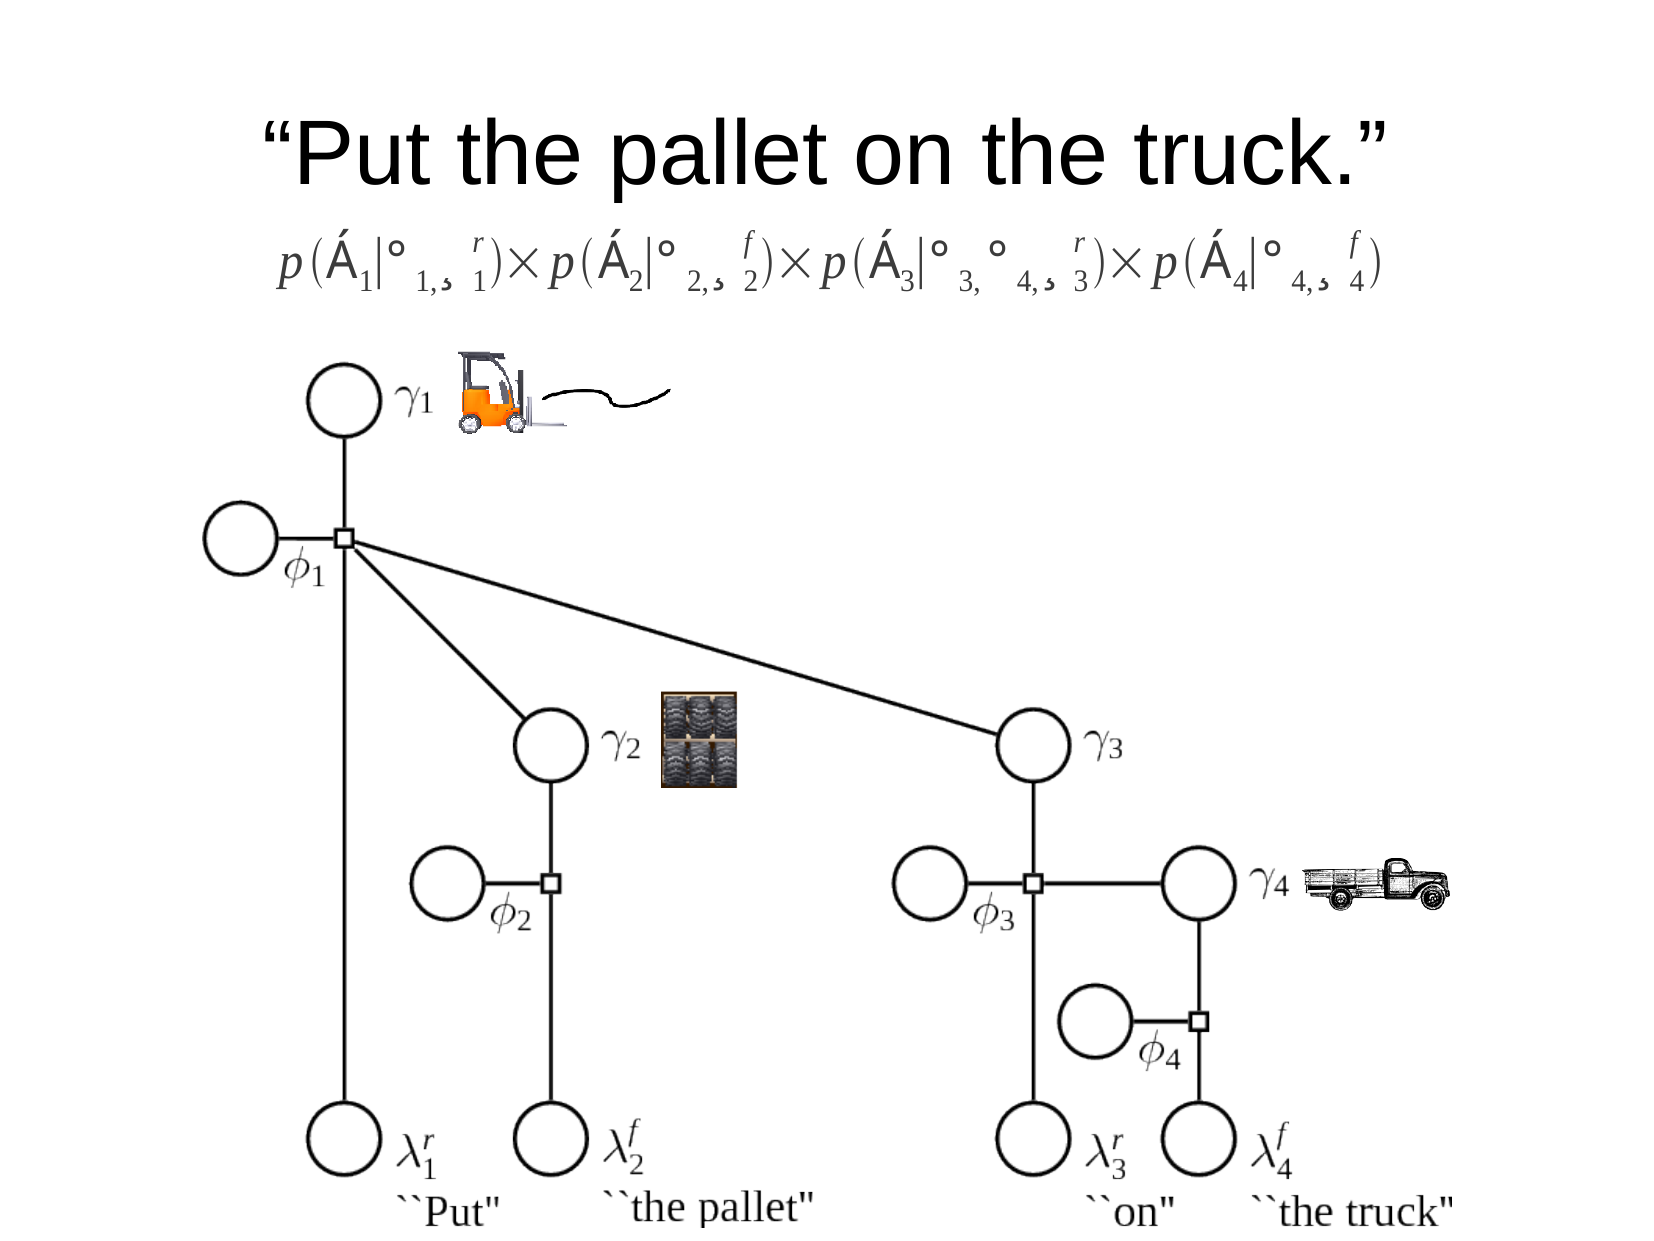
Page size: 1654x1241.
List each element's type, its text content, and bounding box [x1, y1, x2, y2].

chart [268, 225, 1389, 298]
picture [202, 348, 1452, 1228]
title “Put the pallet on the truck.” [82, 49, 1571, 257]
